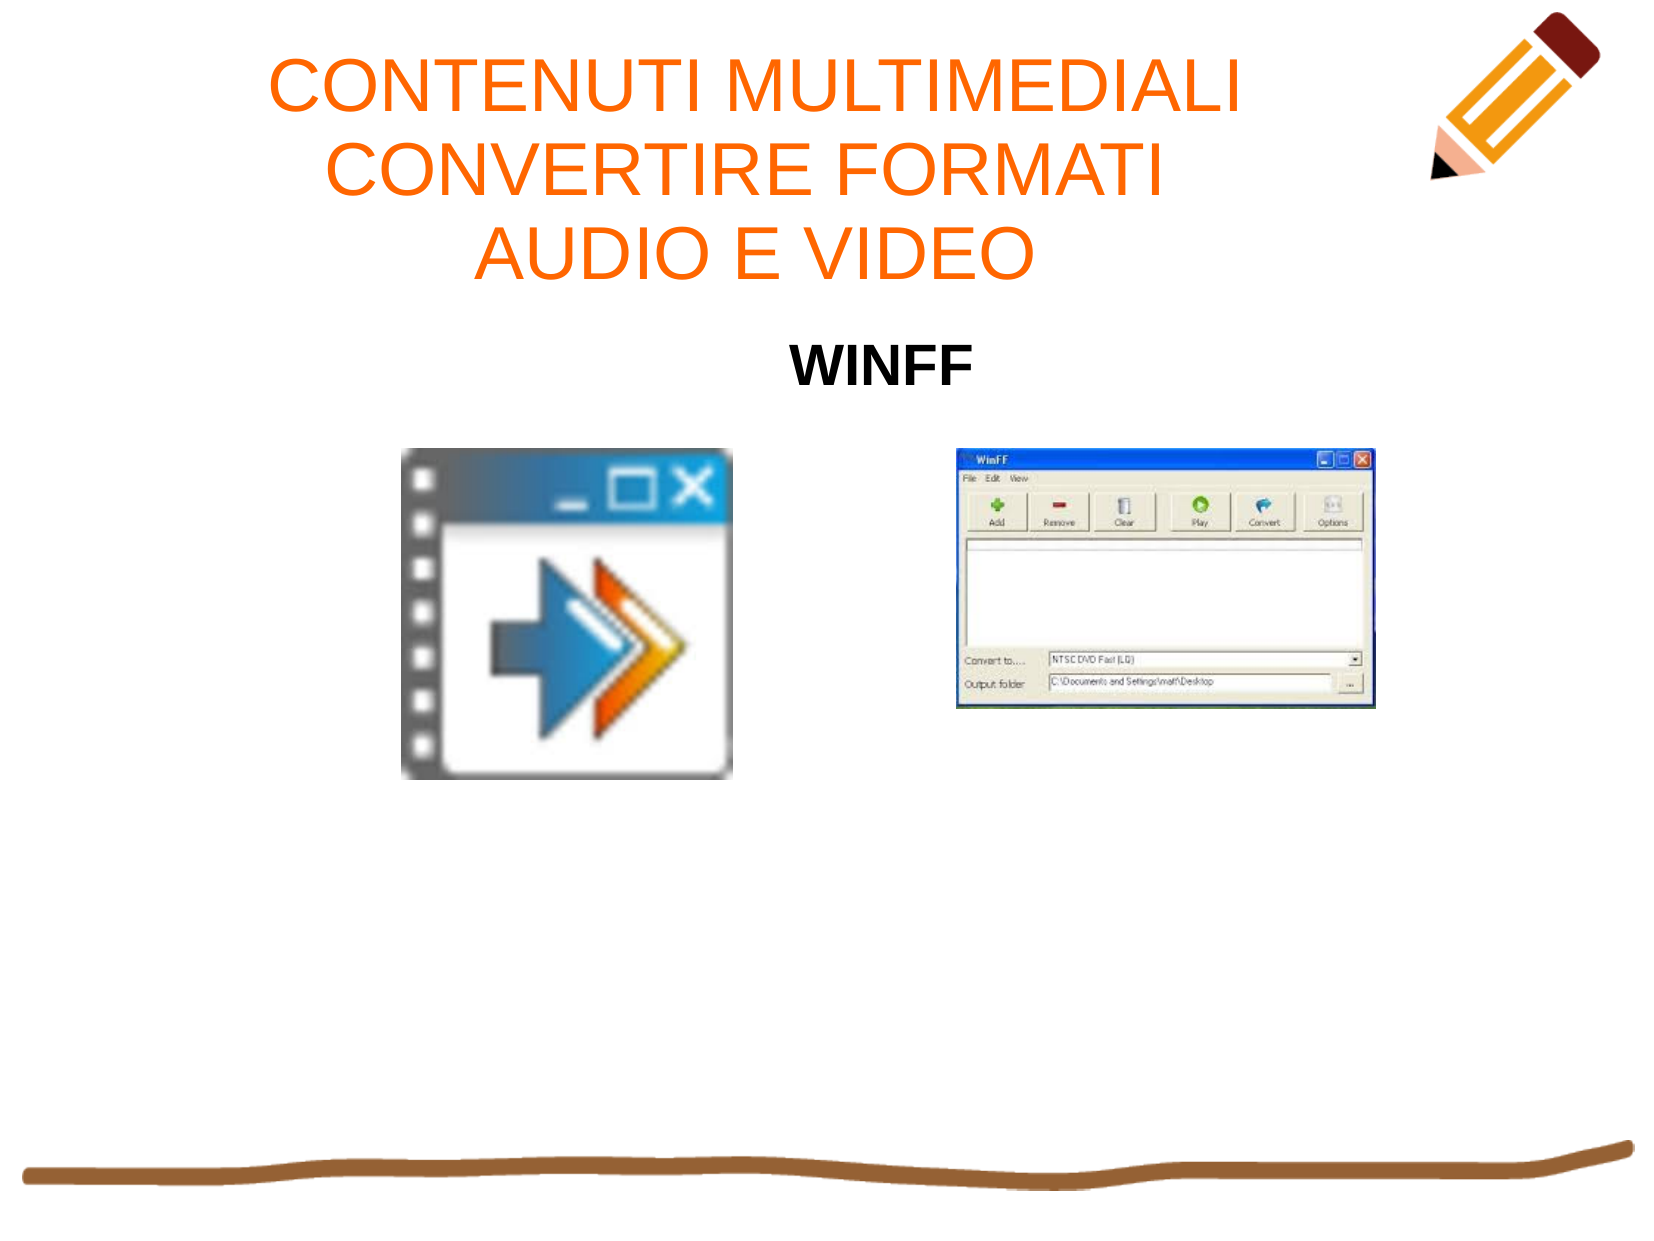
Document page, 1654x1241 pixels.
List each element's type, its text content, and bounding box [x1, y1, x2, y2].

picture [401, 448, 733, 780]
picture [1430, 12, 1601, 181]
text_box WINFF [391, 325, 1372, 406]
picture [22, 1140, 1635, 1191]
picture [956, 448, 1376, 709]
title CONTENUTI MULTIMEDIALI CONVERTIRE FORMATI AUDIO E VIDEO [82, 43, 1430, 296]
